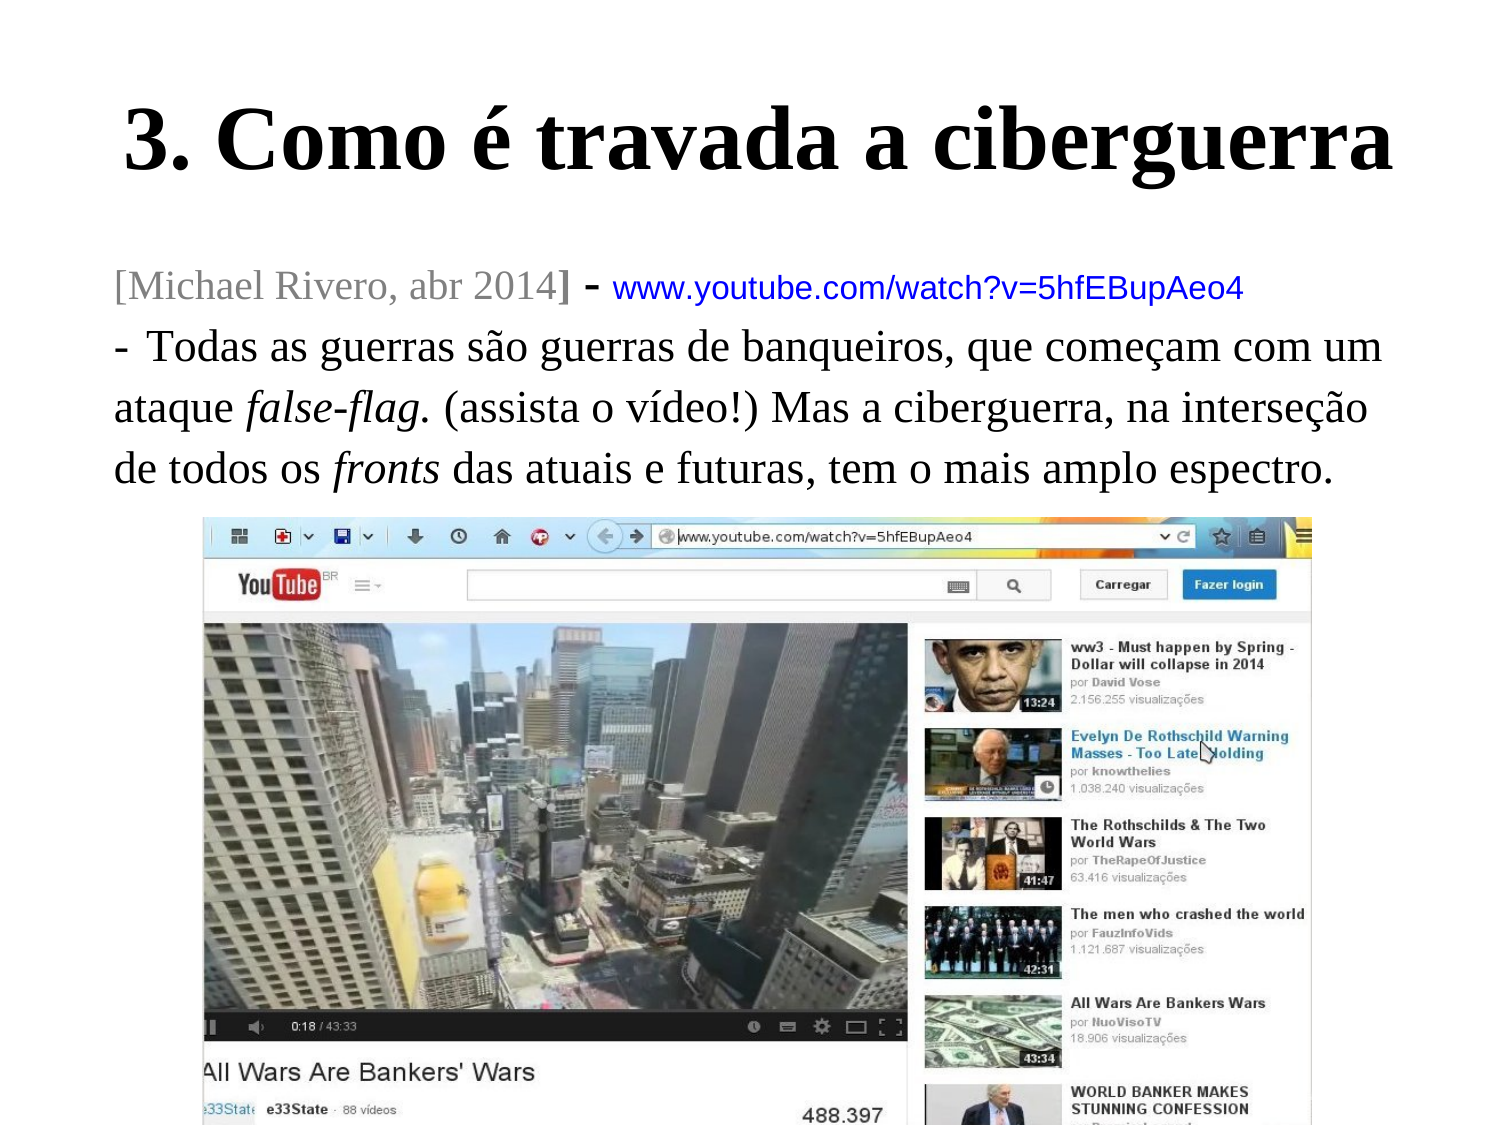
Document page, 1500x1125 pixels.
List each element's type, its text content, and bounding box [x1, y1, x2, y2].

title 3. Como é travada a ciberguerra [81, 63, 1438, 214]
picture [202, 517, 1312, 1125]
text_box [Michael Rivero, abr 2014] - www.youtube.com/watch?v=5hfEBupAeo4 - Todas as guerras são guerras de banqueiros, que começam com um ataque false-flag. (assista o vídeo!) Mas a ciberguerra, na interseção de todos os fronts das atuais e futuras, tem o mais amplo espectro. [98, 235, 1402, 502]
